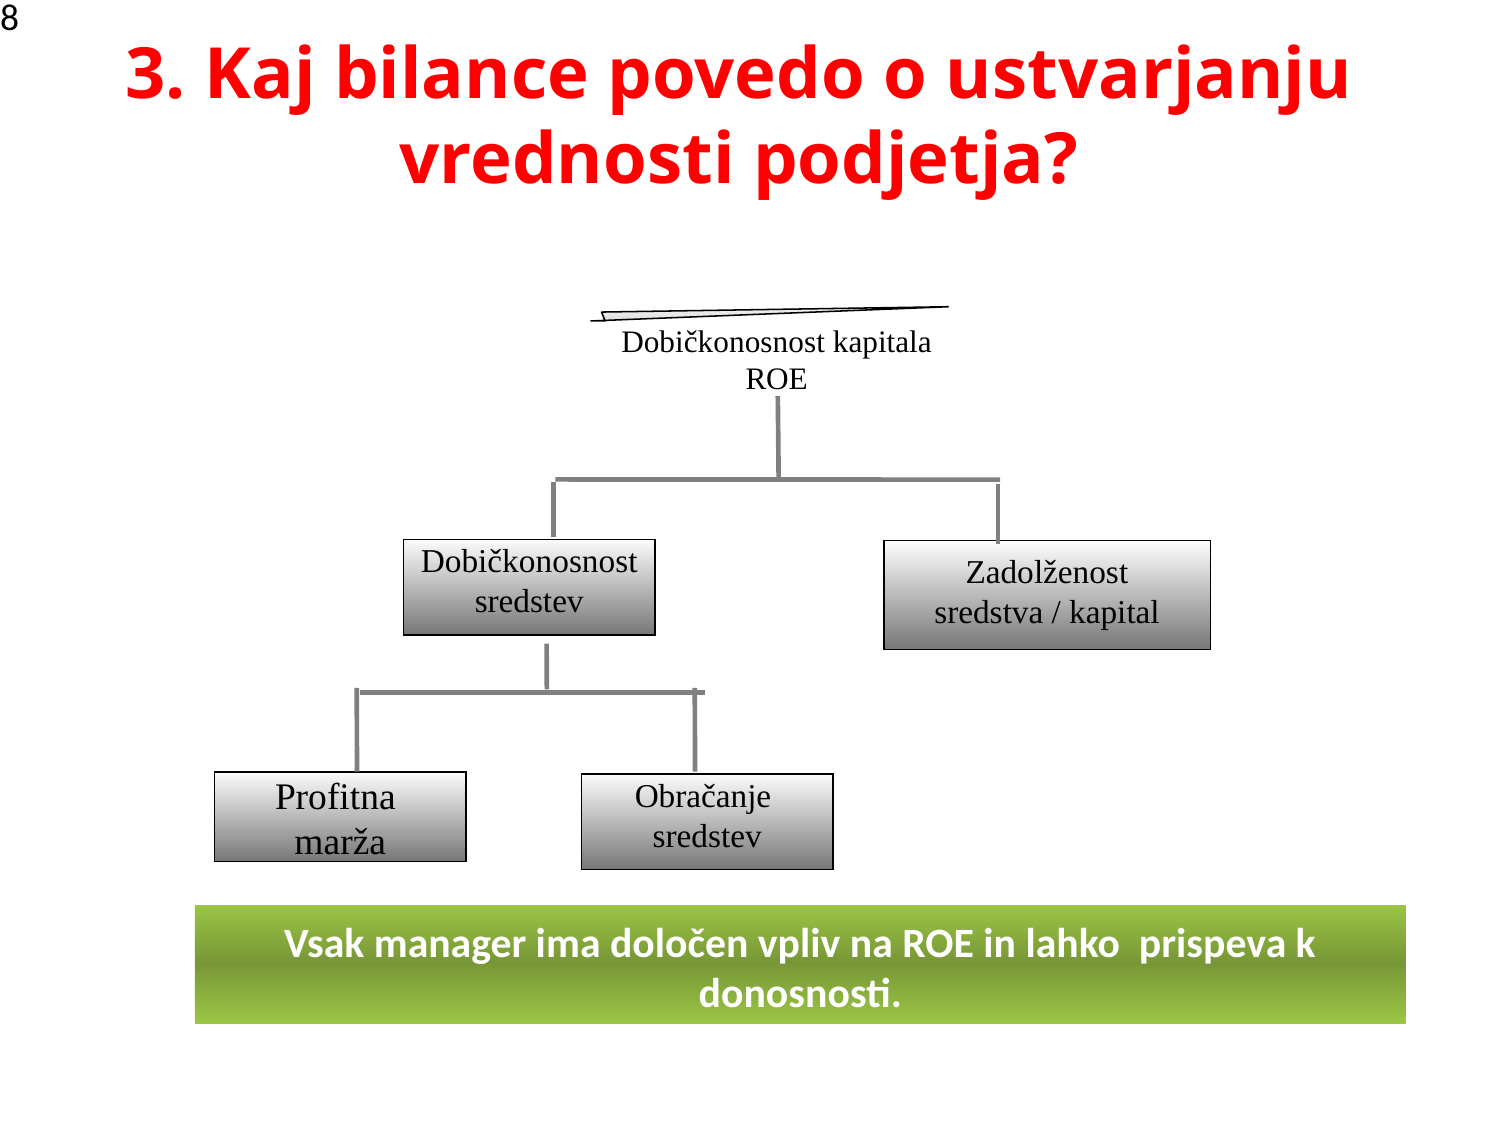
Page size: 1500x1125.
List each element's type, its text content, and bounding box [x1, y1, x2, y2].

text_box Vsak manager ima določen vpliv na ROE in lahko prispeva k donosnosti. [194, 905, 1406, 1024]
text_box Obračanje sredstev [581, 774, 833, 870]
text_box Profitna marža [214, 771, 466, 862]
text_box Dobičkonosnost sredstev [403, 539, 656, 635]
title 3. Kaj bilance povedo o ustvarjanju vrednosti podjetja? [29, 19, 1449, 207]
text_box Zadolženost sredstva / kapital [883, 540, 1211, 650]
text_box Dobičkonosnost kapitala ROE [590, 306, 949, 321]
